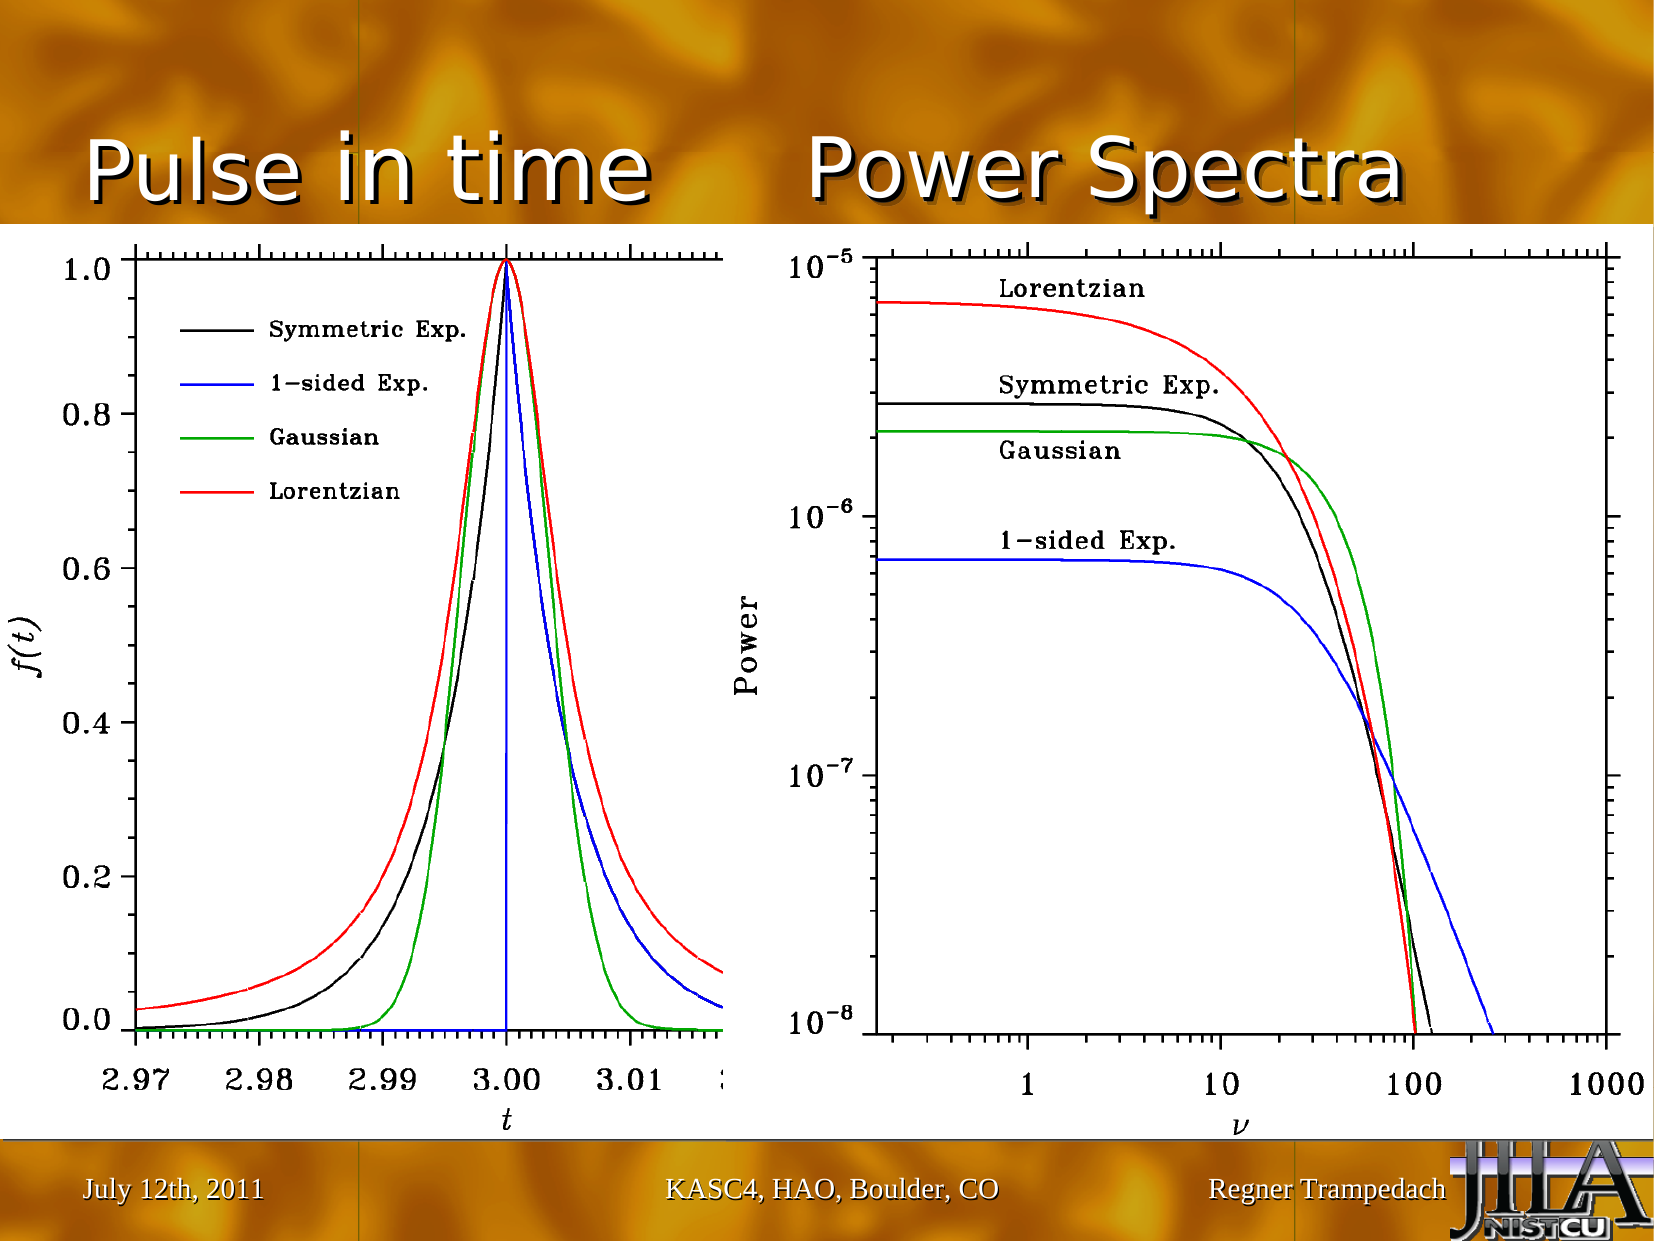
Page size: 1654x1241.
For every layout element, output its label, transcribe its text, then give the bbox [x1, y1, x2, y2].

text_box Power Spectra [789, 113, 1422, 226]
picture [0, 0, 1654, 1241]
title Pulse in time [82, 112, 1571, 224]
